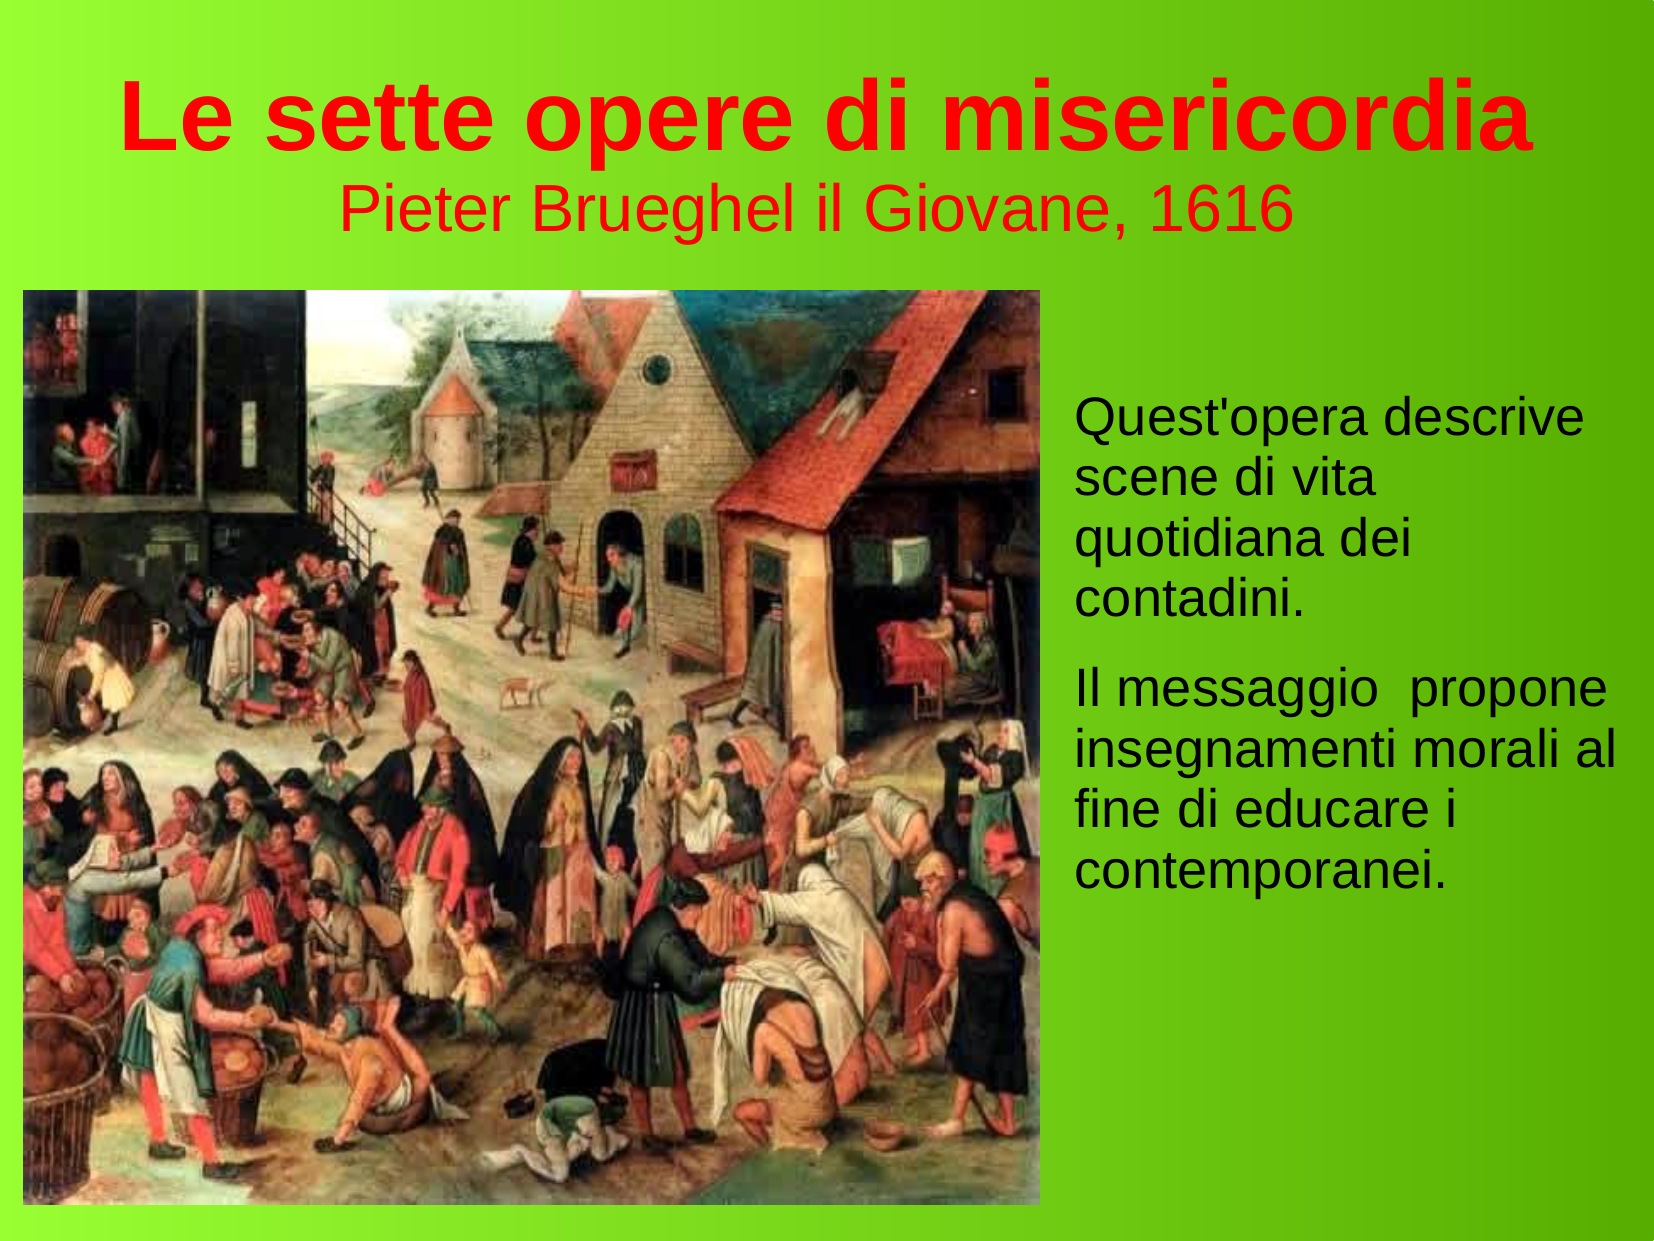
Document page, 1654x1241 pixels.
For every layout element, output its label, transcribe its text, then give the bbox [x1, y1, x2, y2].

title Le sette opere di misericordia Pieter Brueghel il Giovane, 1616 [82, 49, 1571, 257]
picture [23, 290, 1040, 1205]
list Quest'opera descrive scene di vita quotidiana dei contadini. Il messaggio propone insegnamenti morali al fine di educare i contemporanei. [1074, 386, 1636, 981]
